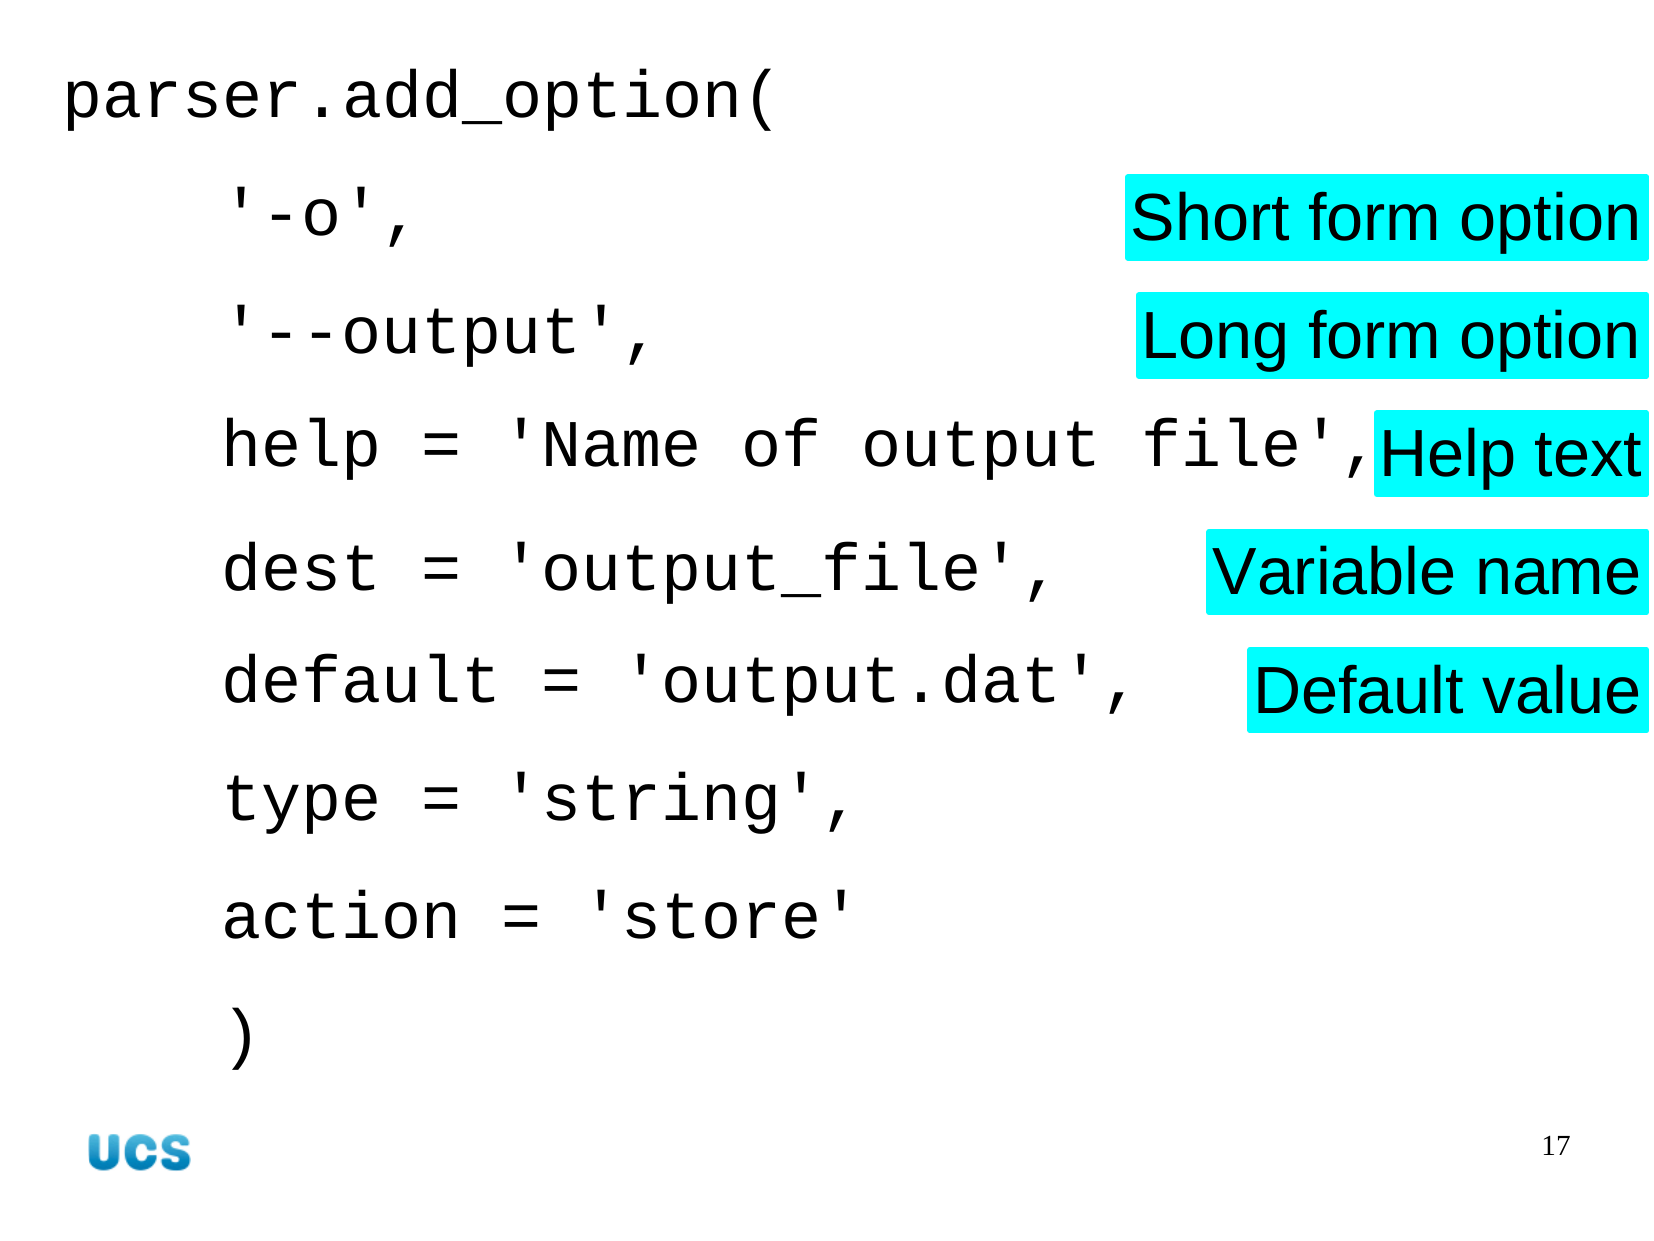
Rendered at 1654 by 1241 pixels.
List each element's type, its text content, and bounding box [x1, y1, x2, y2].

text_box '--output', [218, 295, 665, 377]
text_box '-o', [218, 177, 425, 259]
text_box type = 'string', [218, 761, 865, 844]
text_box dest = 'output_file', [218, 531, 1065, 613]
text_box help = 'Name of output file', [218, 407, 1385, 489]
text_box Help text [1376, 413, 1647, 495]
text_box Short form option [1127, 177, 1647, 258]
text_box Variable name [1209, 531, 1647, 613]
text_box default = 'output.dat', [218, 643, 1145, 726]
text_box parser.add_option( [59, 59, 786, 141]
text_box action = 'store' [218, 879, 865, 962]
text_box Long form option [1138, 295, 1647, 377]
picture [88, 1133, 191, 1172]
text_box Default value [1250, 649, 1647, 731]
text_box ) [218, 998, 265, 1080]
